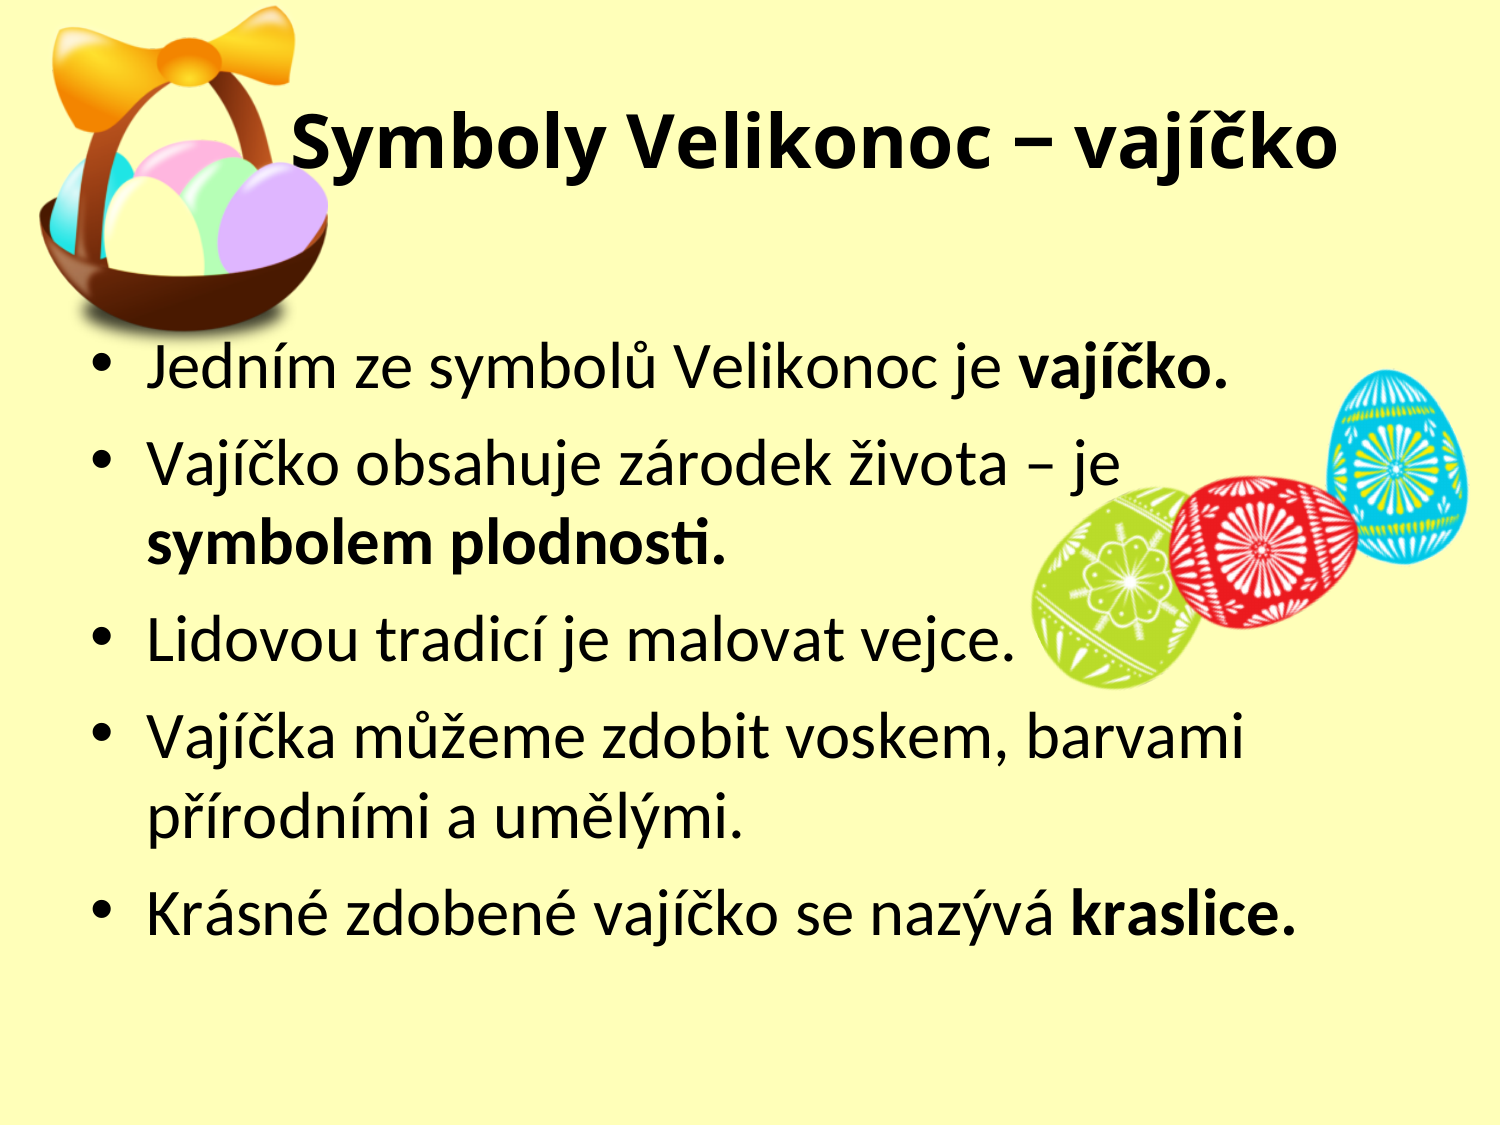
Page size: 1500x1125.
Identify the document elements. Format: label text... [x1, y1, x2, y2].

picture [996, 352, 1498, 724]
list Jedním ze symbolů Velikonoc je vajíčko. Vajíčko obsahuje zárodek života – je symbolem plodnosti. Lidovou tradicí je malovat vejce. Vajíčka můžeme zdobit voskem, barvami přírodními a umělými. Krásné zdobené vajíčko se nazývá kraslice. [75, 314, 1426, 1006]
title Symboly Velikonoc ‒ vajíčko [328, 45, 1425, 233]
picture [38, 0, 328, 353]
